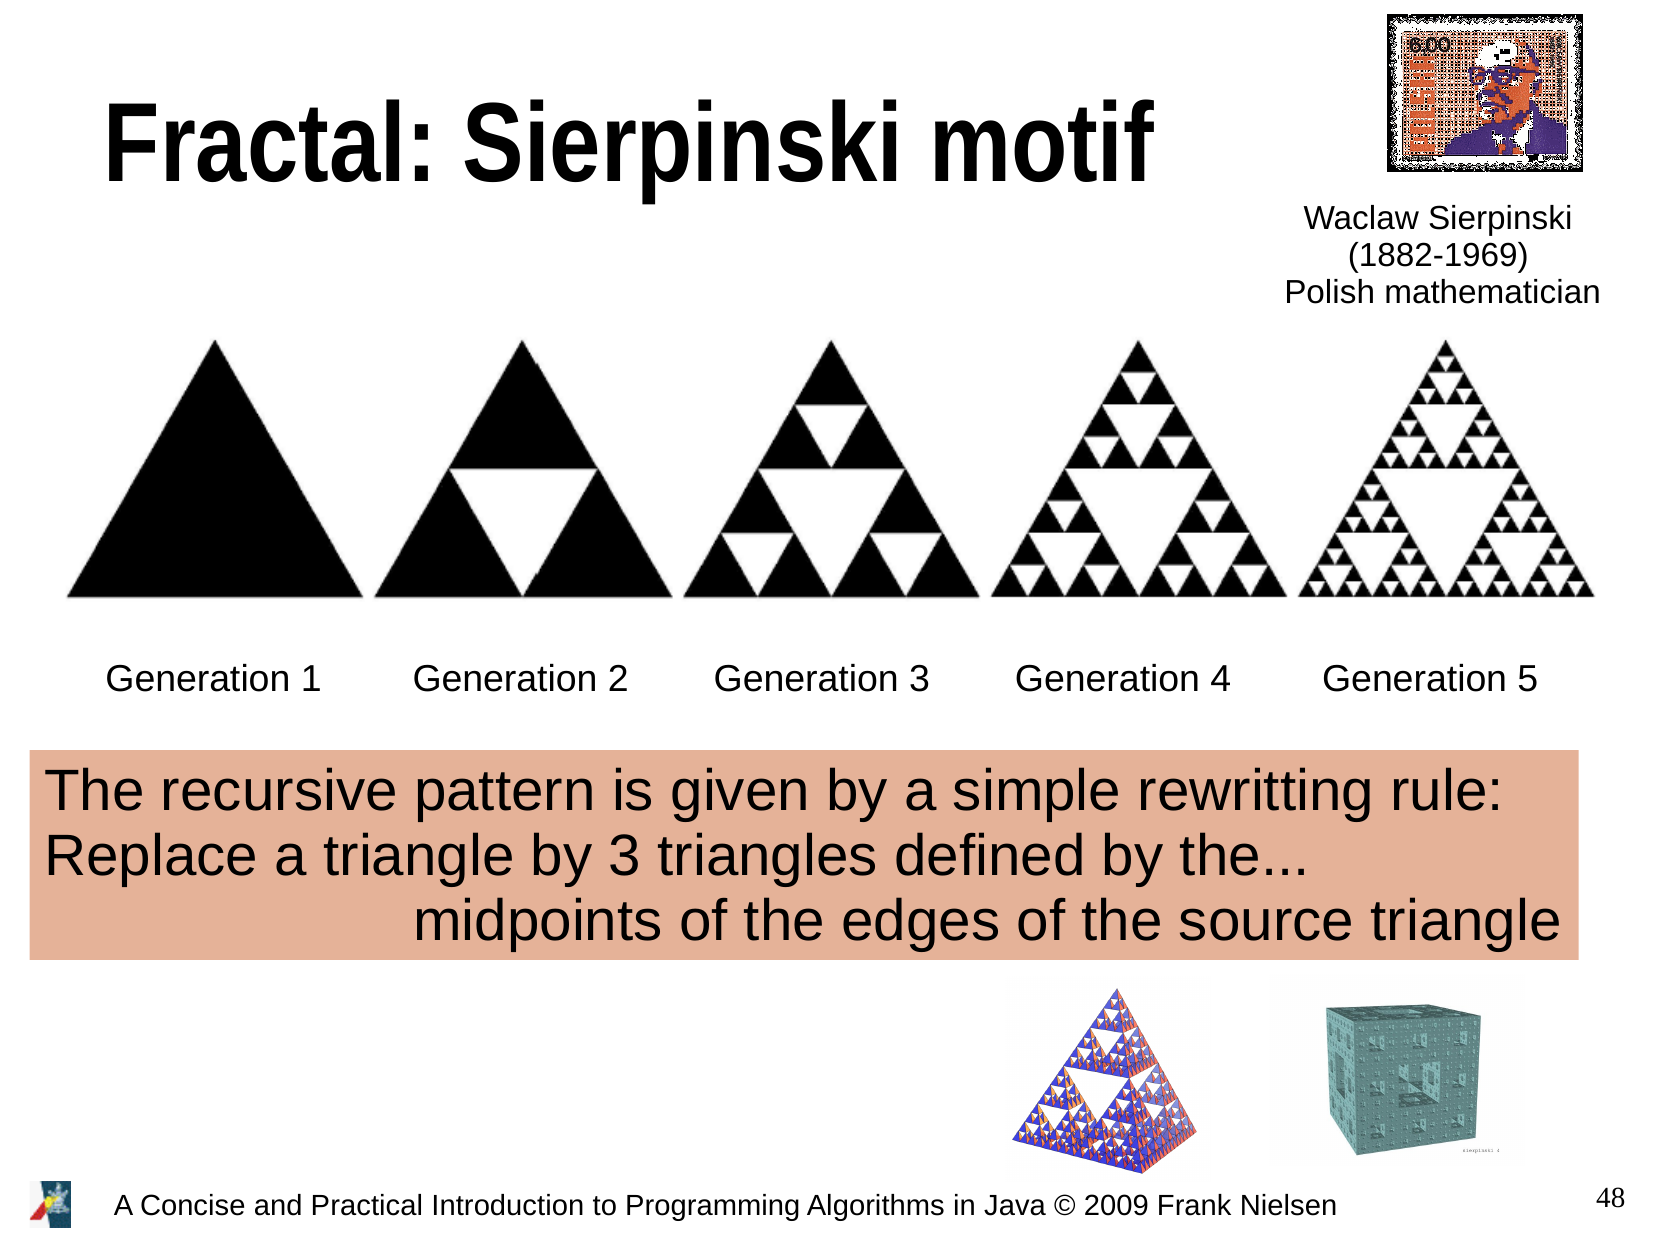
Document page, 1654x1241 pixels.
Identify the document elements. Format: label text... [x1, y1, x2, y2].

text_box Generation 1 [90, 649, 337, 707]
picture [1005, 976, 1211, 1182]
picture [60, 295, 1625, 652]
picture [1387, 14, 1583, 172]
picture [29, 1181, 71, 1228]
text_box Waclaw Sierpinski (1882-1969) Polish mathematician [1269, 192, 1617, 319]
text_box Fractal: Sierpinski motif [89, 69, 1170, 213]
text_box Generation 3 [698, 649, 945, 707]
text_box Generation 5 [1307, 649, 1554, 707]
text_box The recursive pattern is given by a simple rewritting rule: Replace a triangle by 3 triangles defined by the... midpoints of the edges of the source triangle [29, 750, 1579, 960]
text_box Generation 2 [397, 649, 644, 707]
text_box Generation 4 [1000, 649, 1247, 707]
picture [1269, 974, 1525, 1166]
